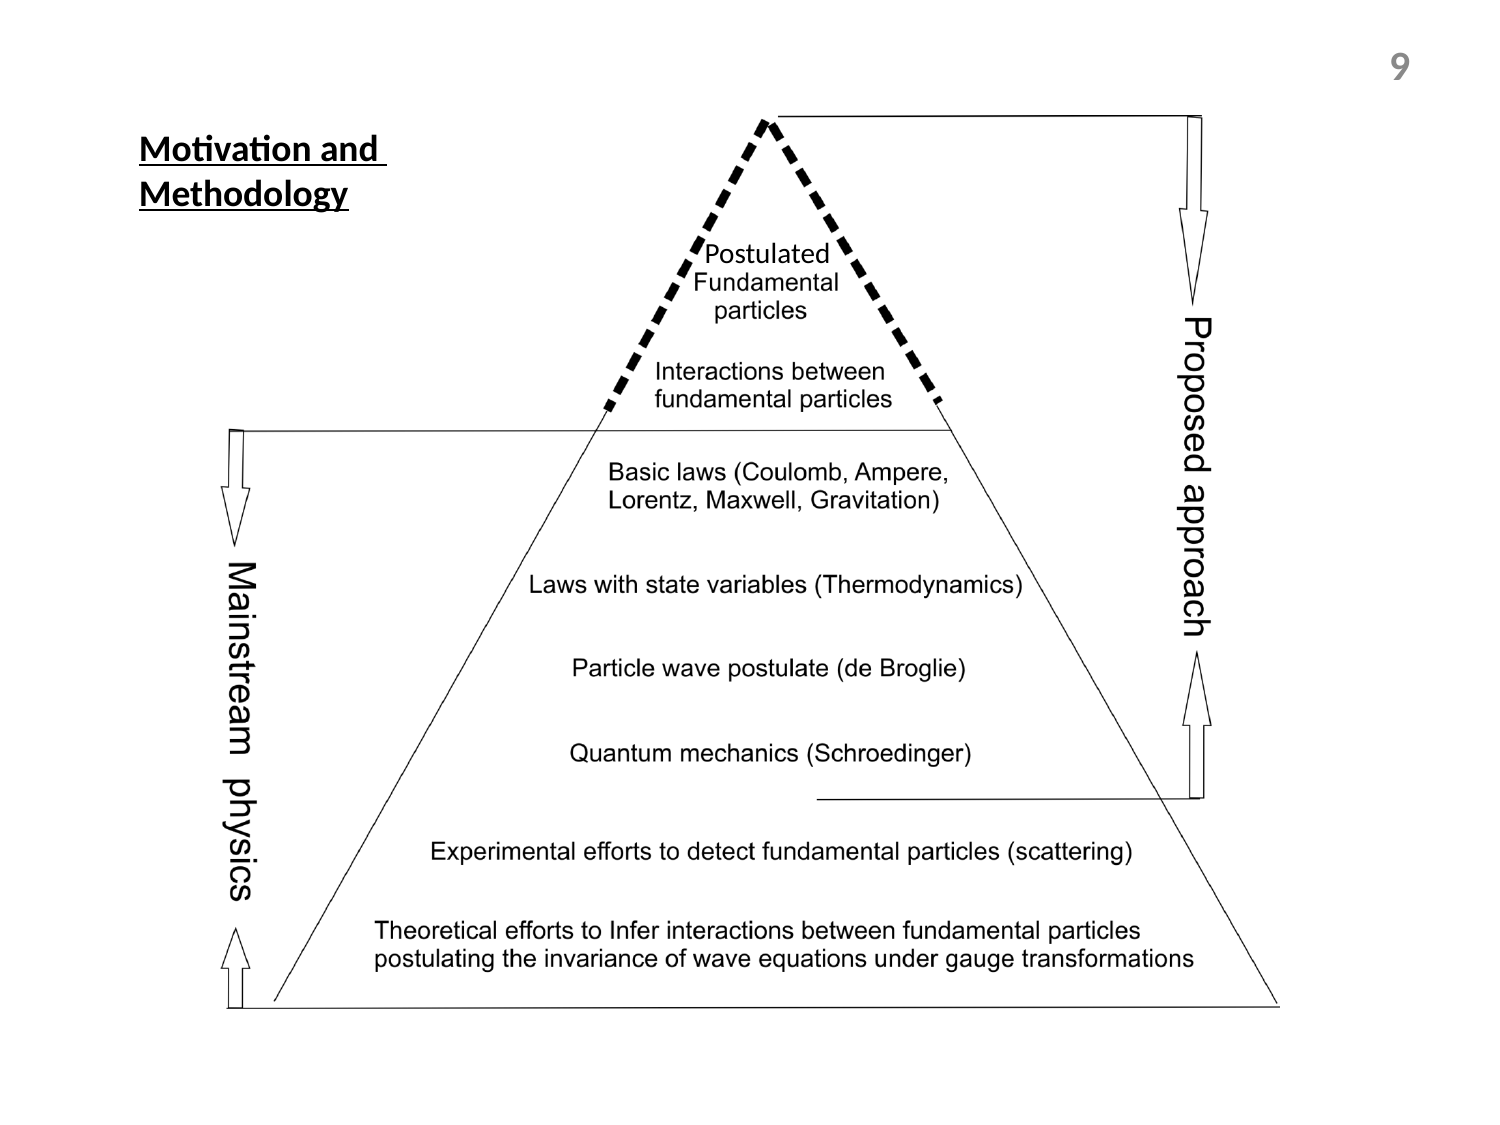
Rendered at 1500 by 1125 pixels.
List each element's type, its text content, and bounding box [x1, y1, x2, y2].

text_box Motivation and Methodology [123, 115, 220, 222]
text_box [1374, 30, 1435, 91]
picture [220, 115, 1280, 1010]
